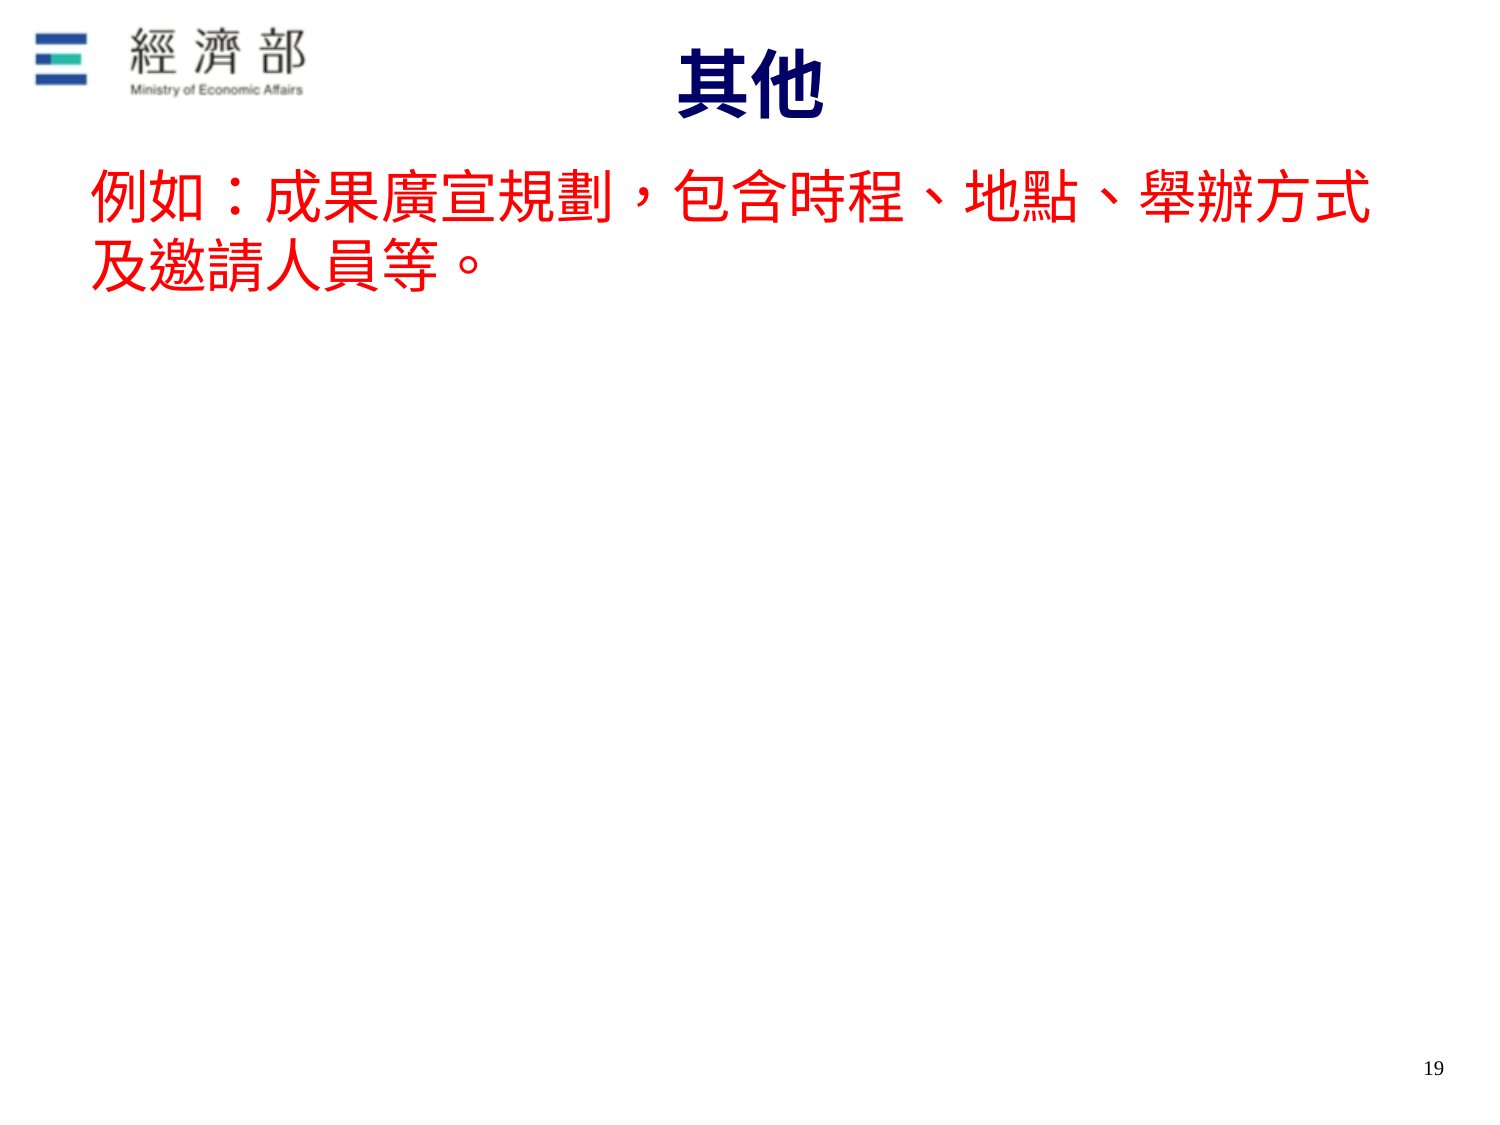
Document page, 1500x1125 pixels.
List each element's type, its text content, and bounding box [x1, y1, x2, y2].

text_box [1408, 1046, 1500, 1125]
title 其他 [75, 23, 1426, 143]
list 例如：成果廣宣規劃，包含時程、地點、舉辦方式及邀請人員等。 [75, 152, 1426, 1000]
